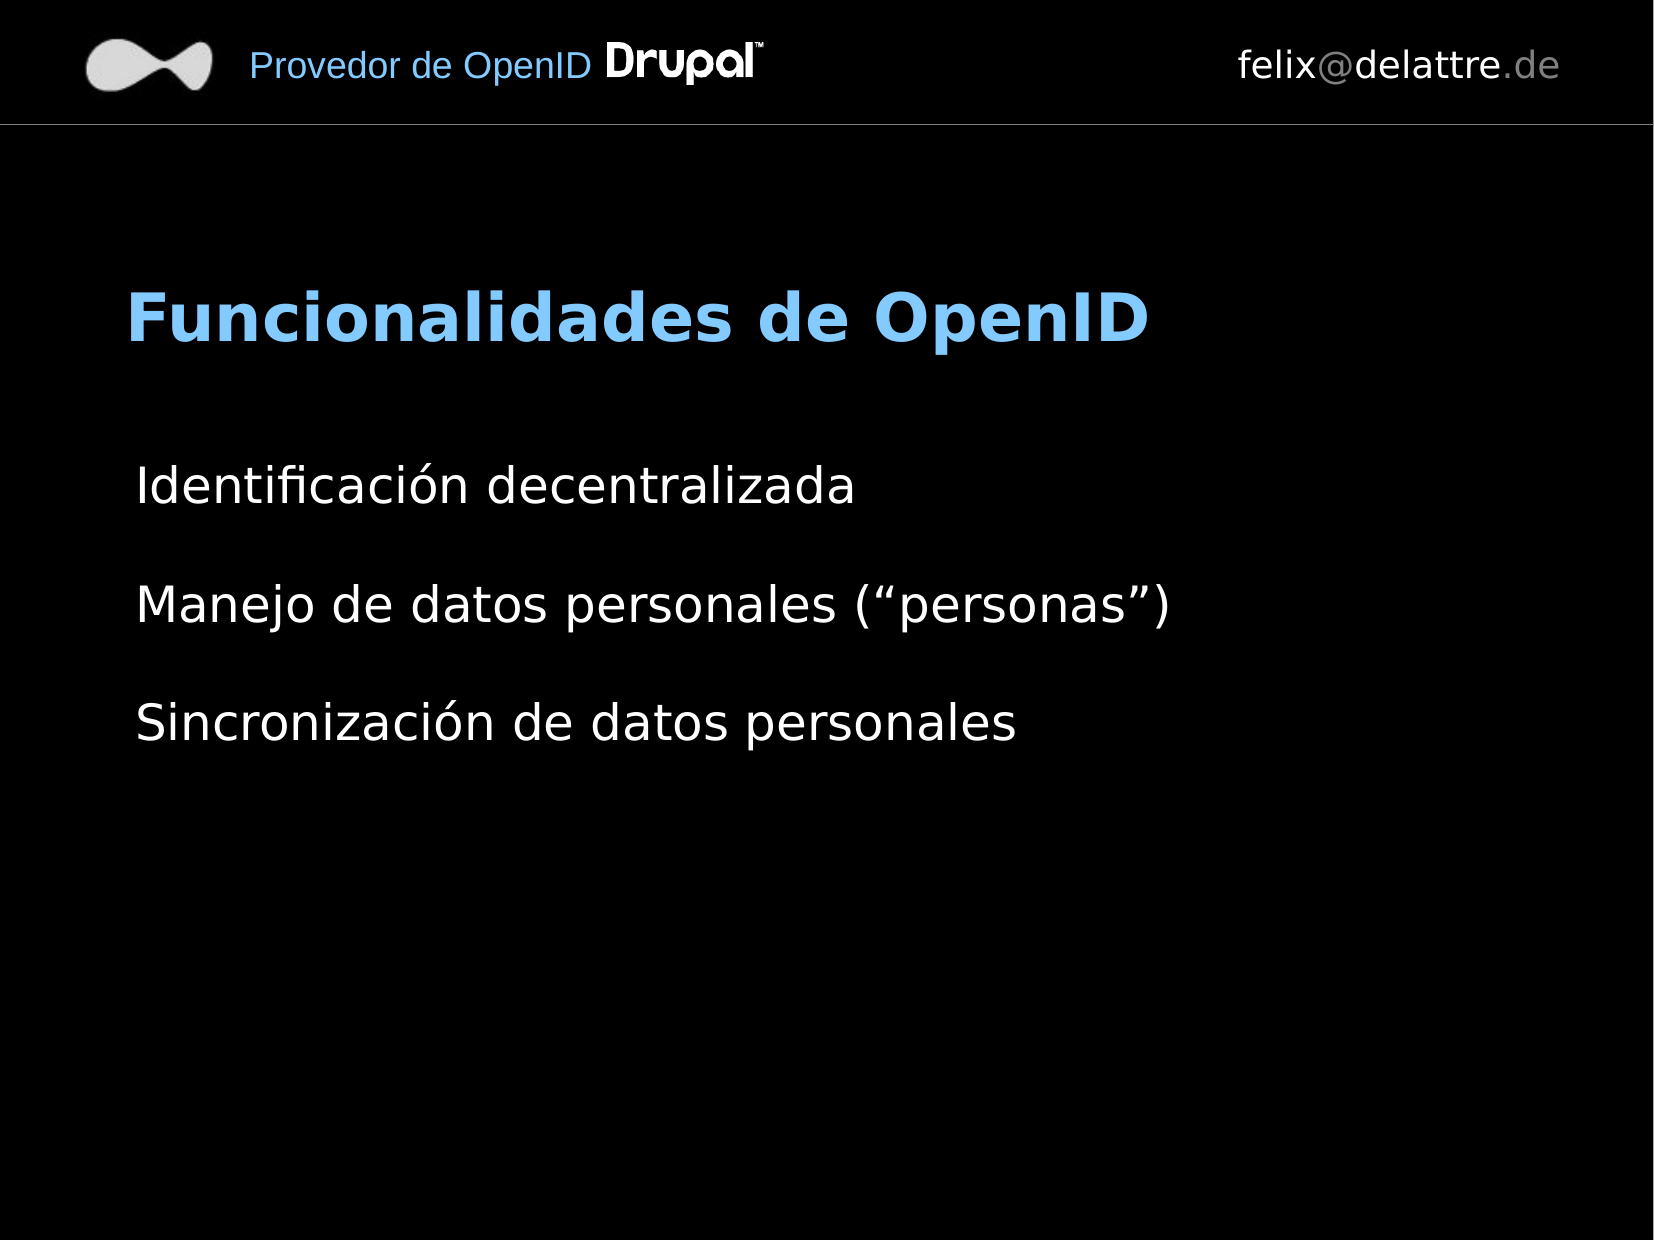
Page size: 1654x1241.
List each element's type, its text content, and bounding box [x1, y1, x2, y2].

text_box Sincronización de datos personales [120, 686, 1565, 760]
text_box Identificación decentralizada [120, 450, 1565, 524]
picture [62, 31, 229, 104]
text_box Funcionalidades de OpenID [110, 272, 1412, 365]
text_box Manejo de datos personales (“personas”) [120, 568, 1565, 642]
